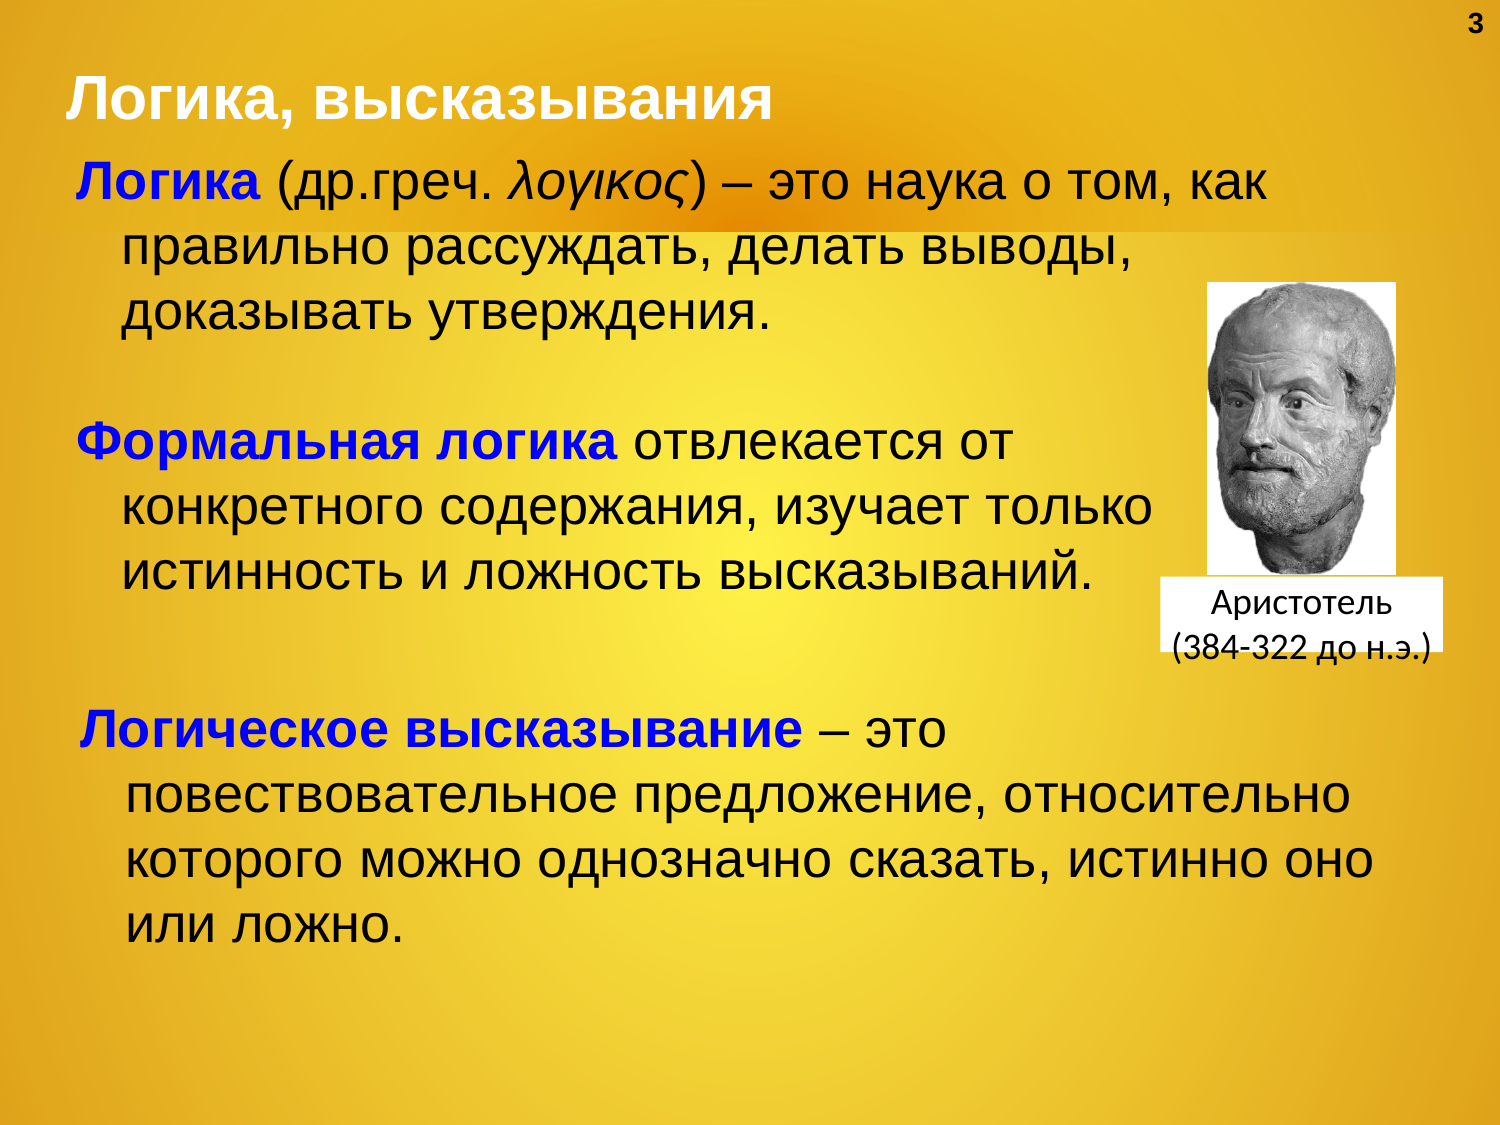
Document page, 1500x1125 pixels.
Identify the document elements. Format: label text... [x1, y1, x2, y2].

picture [1207, 349, 1396, 575]
text_box Формальная логика отвлекается от конкретного содержания, изучает только истинность и ложность высказываний. [61, 397, 1186, 608]
text_box Логическое высказывание – это повествовательное предложение, относительно которого можно однозначно сказать, истинно оно или ложно. [65, 685, 1438, 961]
text_box <номер> [1148, 0, 1499, 75]
text_box Аристотель (384-322 до н.э.) [1160, 576, 1443, 653]
title Логика, высказывания [51, 49, 1426, 127]
text_box Логика (др.греч. λογικος) – это наука о том, как правильно рассуждать, делать выводы, доказывать утверждения. [62, 137, 1435, 349]
